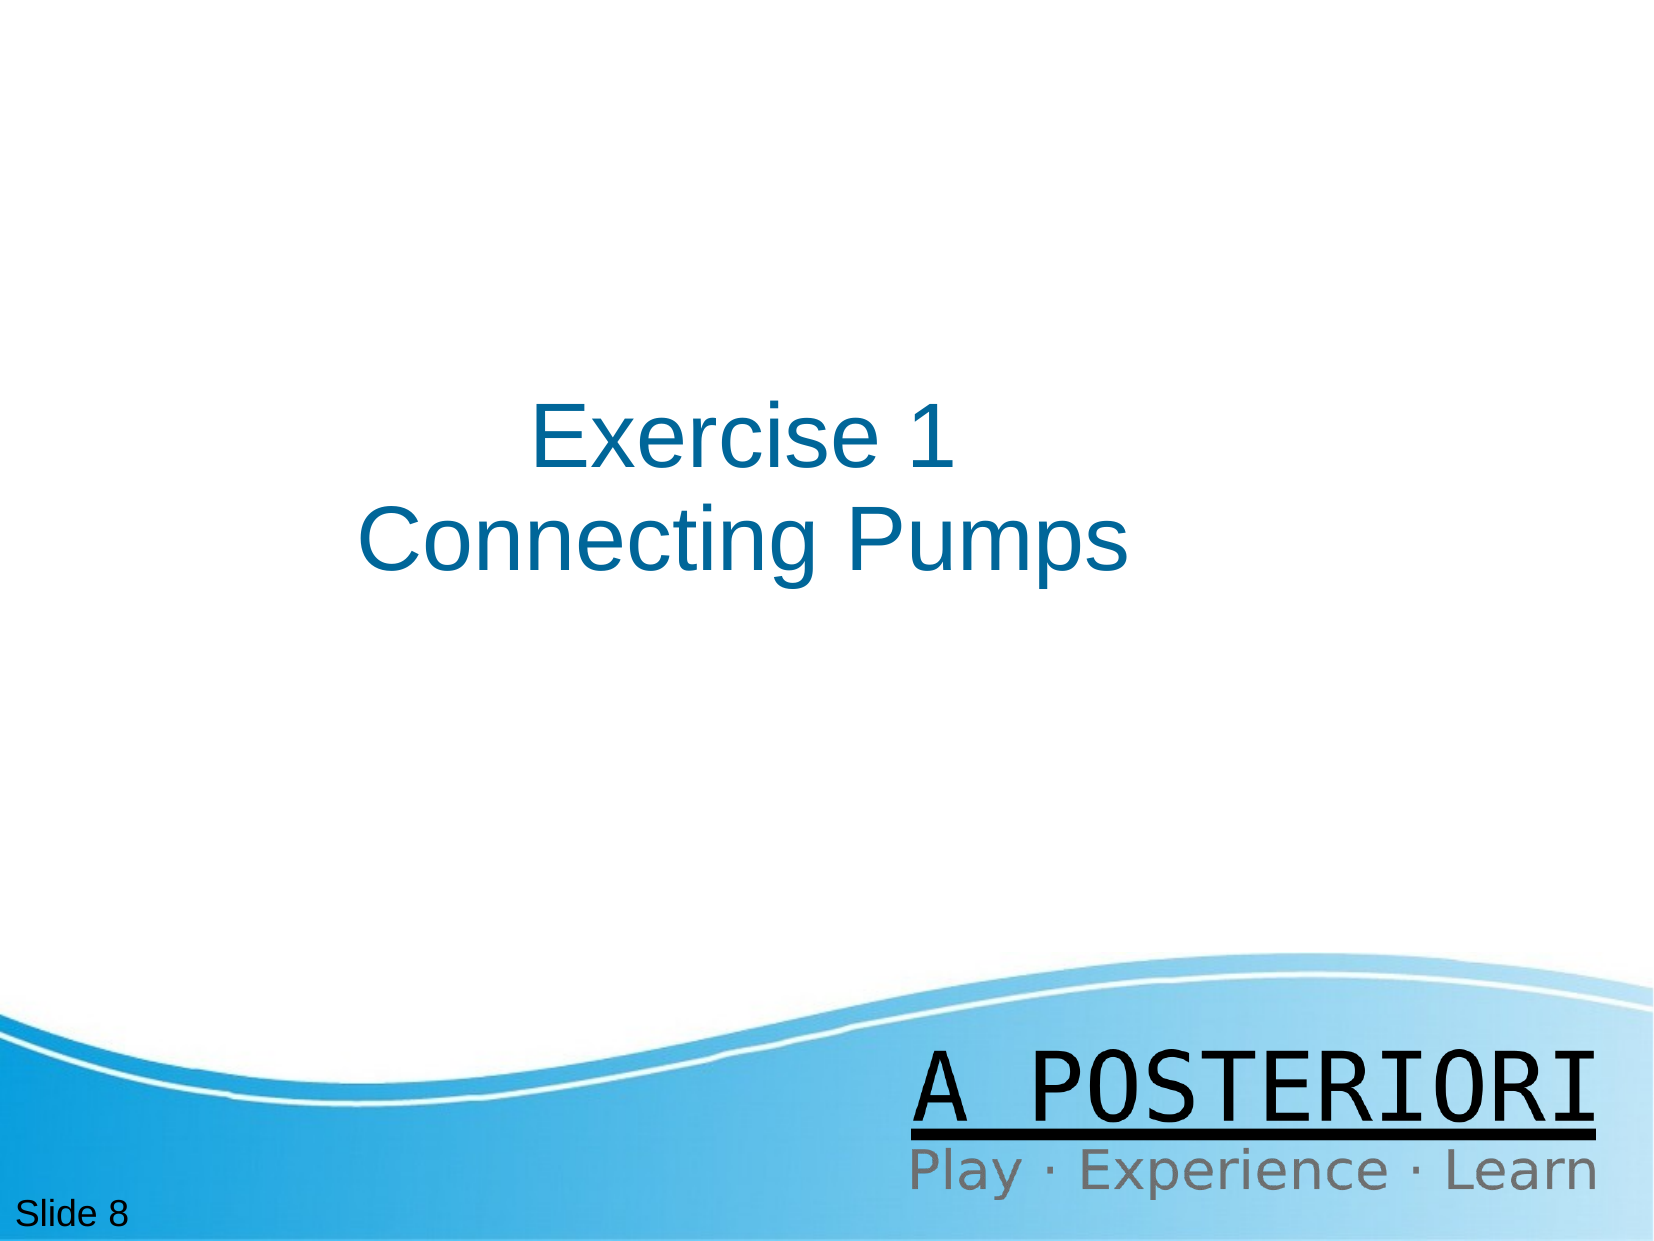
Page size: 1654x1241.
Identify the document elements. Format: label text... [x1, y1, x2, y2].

title Exercise 1 Connecting Pumps [0, 384, 1489, 592]
picture [0, 952, 1654, 1241]
